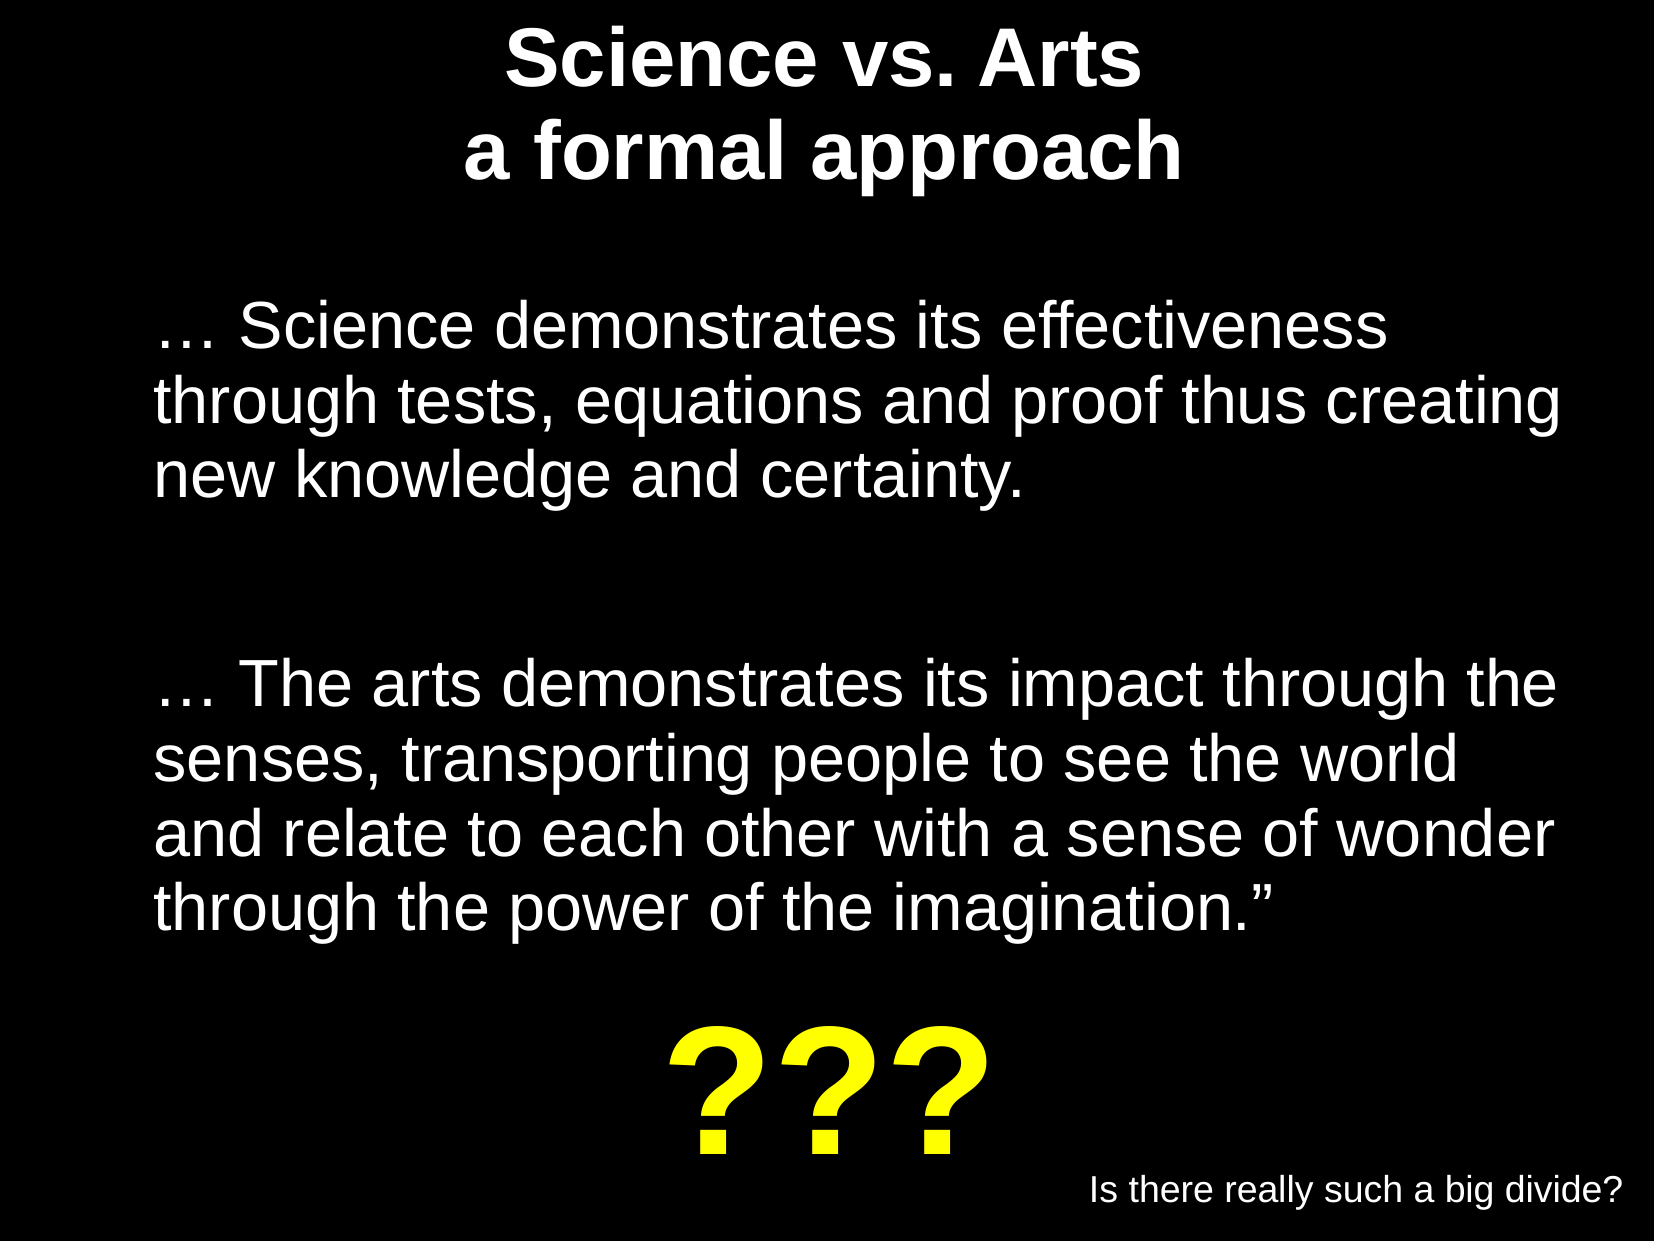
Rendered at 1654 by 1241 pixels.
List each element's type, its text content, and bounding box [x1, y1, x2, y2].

text_box Is there really such a big divide? [1074, 1161, 1638, 1218]
text_box ??? [646, 980, 1013, 1201]
list … Science demonstrates its effectiveness through tests, equations and proof thus creating new knowledge and certainty. … The arts demonstrates its impact through the senses, transporting people to see the world and relate to each other with a sense of wonder through the power of the imagination.” [82, 288, 1571, 1008]
title Science vs. Arts a formal approach [15, 10, 1635, 198]
